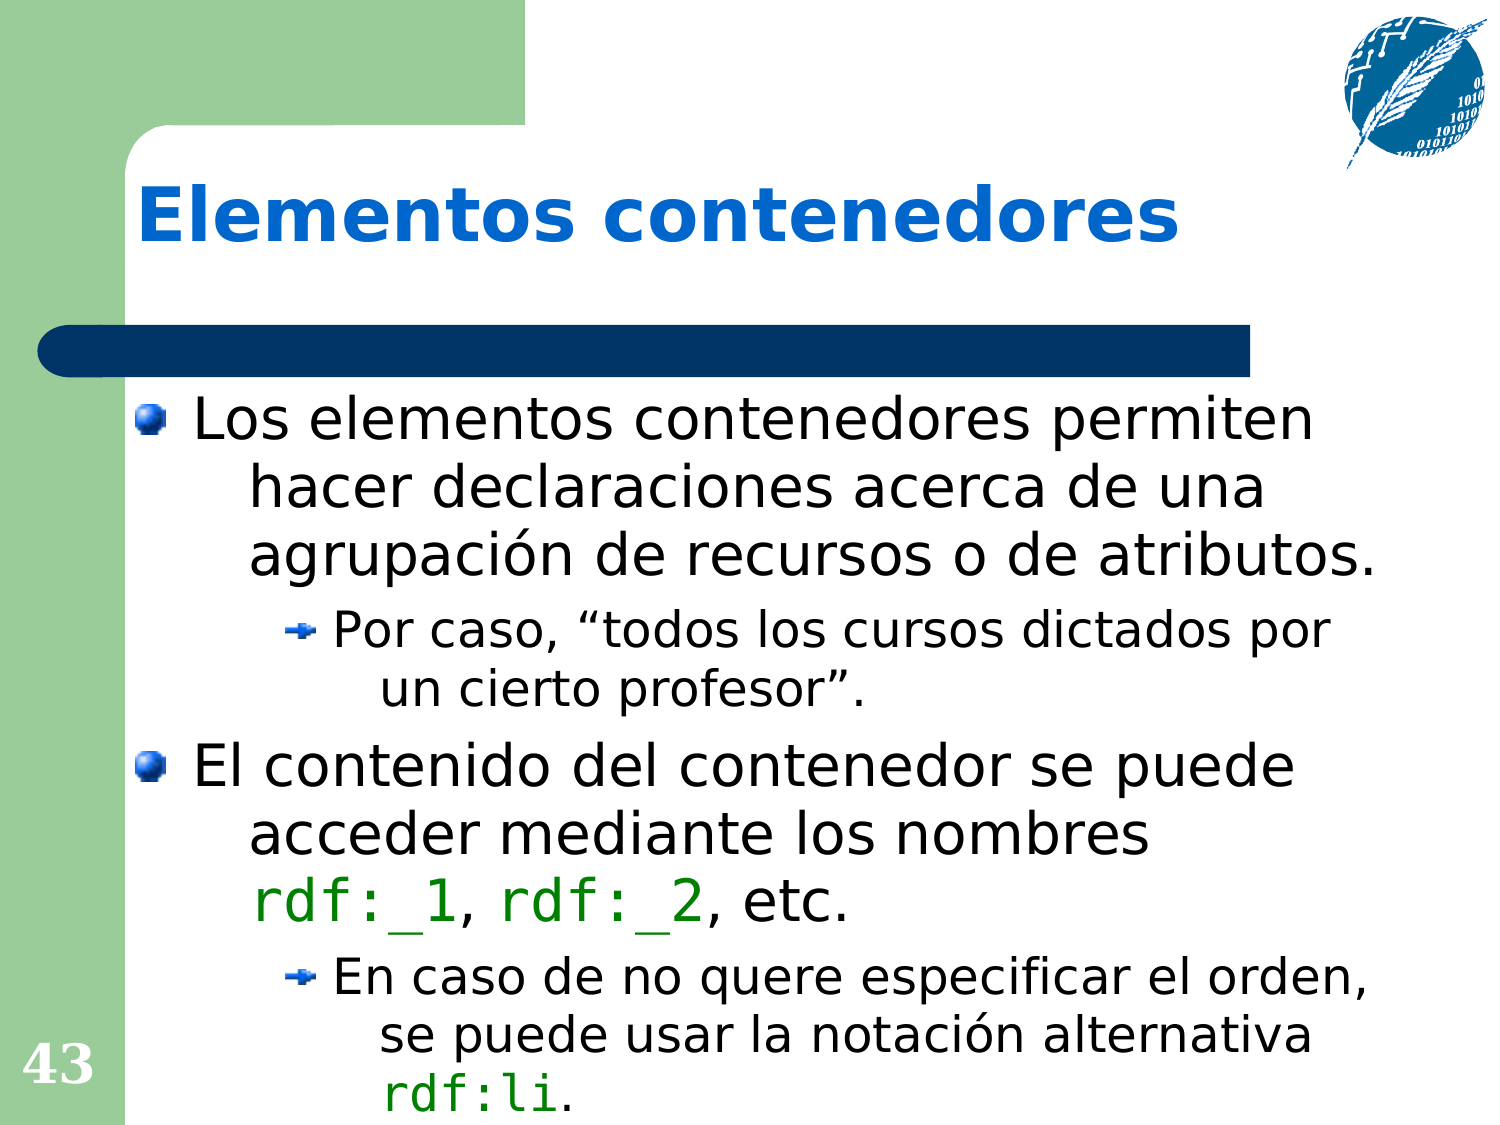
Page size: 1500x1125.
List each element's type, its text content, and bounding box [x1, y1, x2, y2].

title Elementos contenedores [135, 135, 1412, 301]
picture [1416, 140, 1425, 149]
picture [1436, 127, 1450, 136]
list Los elementos contenedores permiten hacer declaraciones acerca de una agrupación de recursos o de atributos. Por caso, “todos los cursos dictados por un cierto profesor”. El contenido del contenedor se puede acceder mediante los nombres rdf:_1, rdf:_2, etc. En caso de no quere especificar el orden, se puede usar la notación alternativa rdf:li. [135, 385, 1398, 1107]
picture [1433, 139, 1440, 147]
picture [1427, 138, 1431, 148]
picture [1341, 15, 1487, 172]
